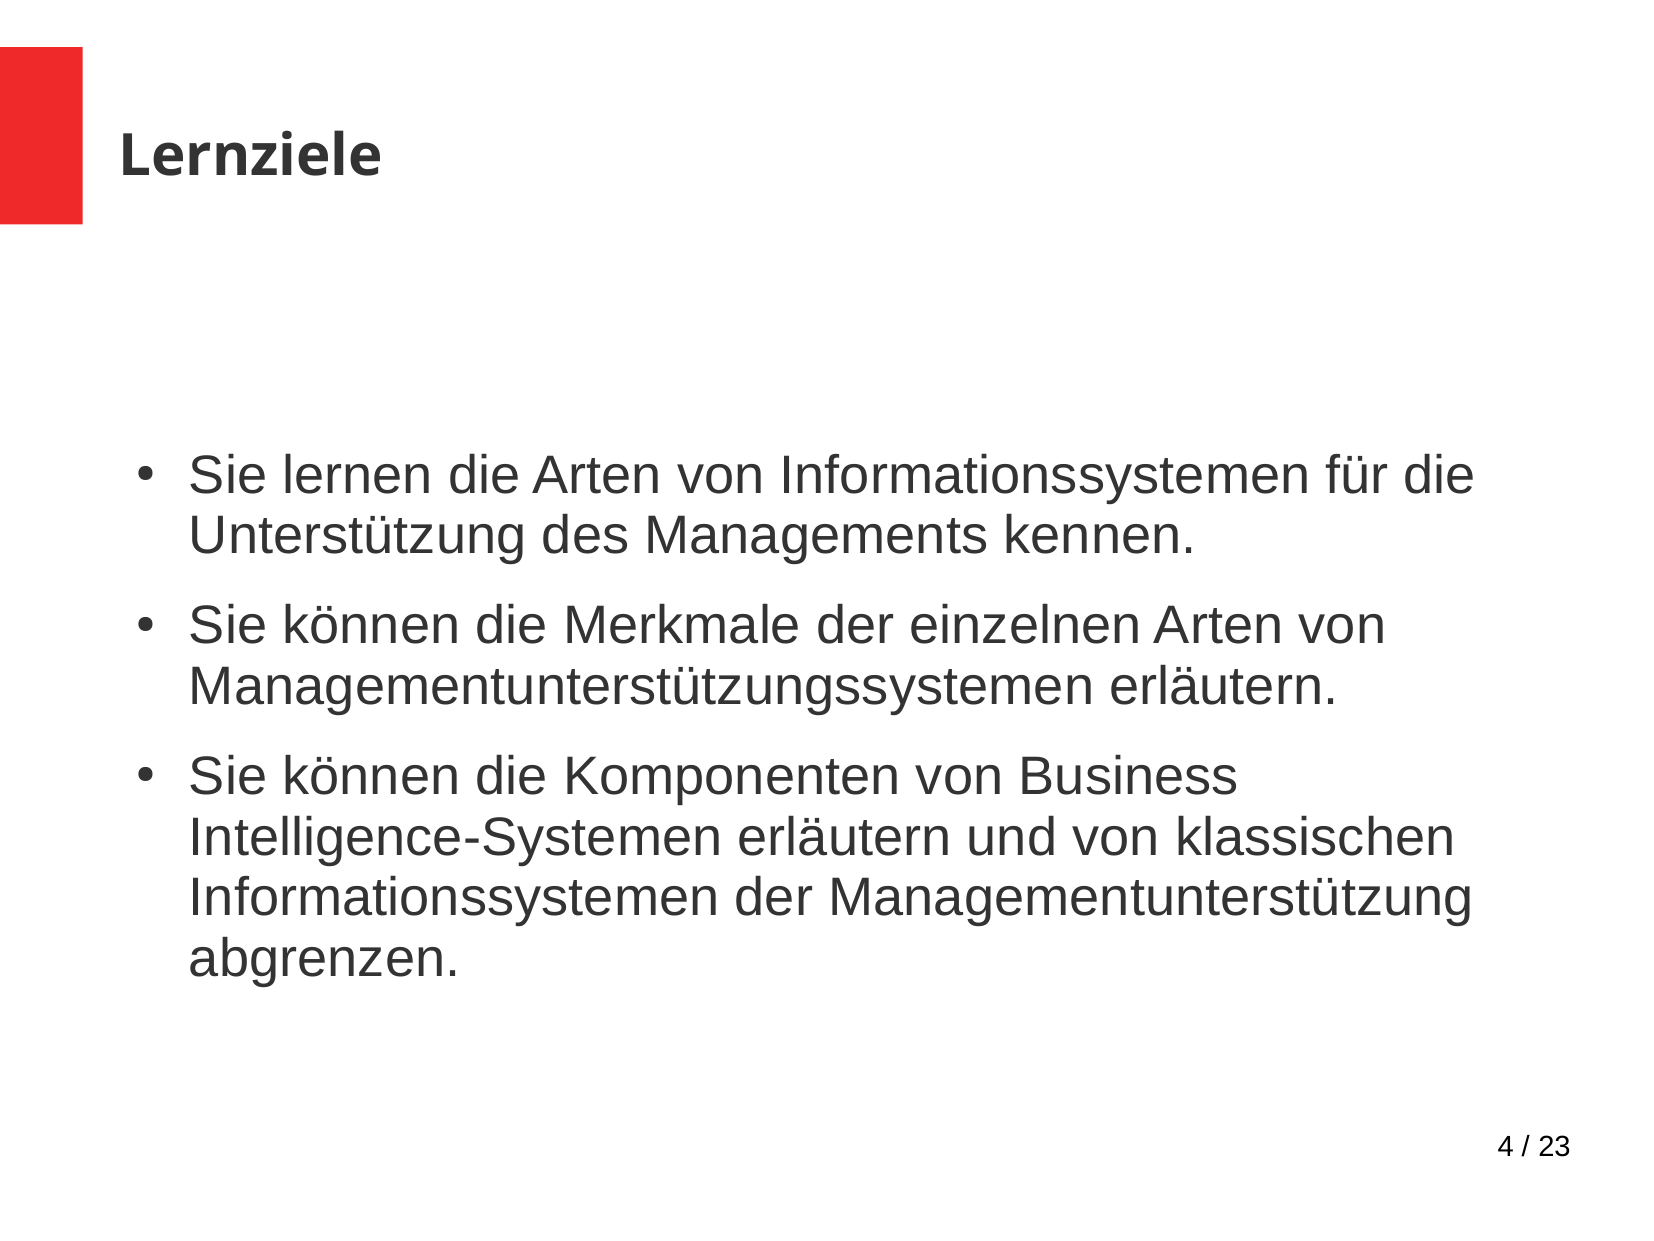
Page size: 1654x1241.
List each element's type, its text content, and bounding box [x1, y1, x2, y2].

title Lernziele [118, 49, 1571, 257]
list Sie lernen die Arten von Informationssystemen für die Unterstützung des Managements kennen. Sie können die Merkmale der einzelnen Arten von Managementunterstützungssystemen erläutern. Sie können die Komponenten von Business Intelligence-Systemen erläutern und von klassischen Informationssystemen der Managementunterstützung abgrenzen. [118, 354, 1536, 1074]
